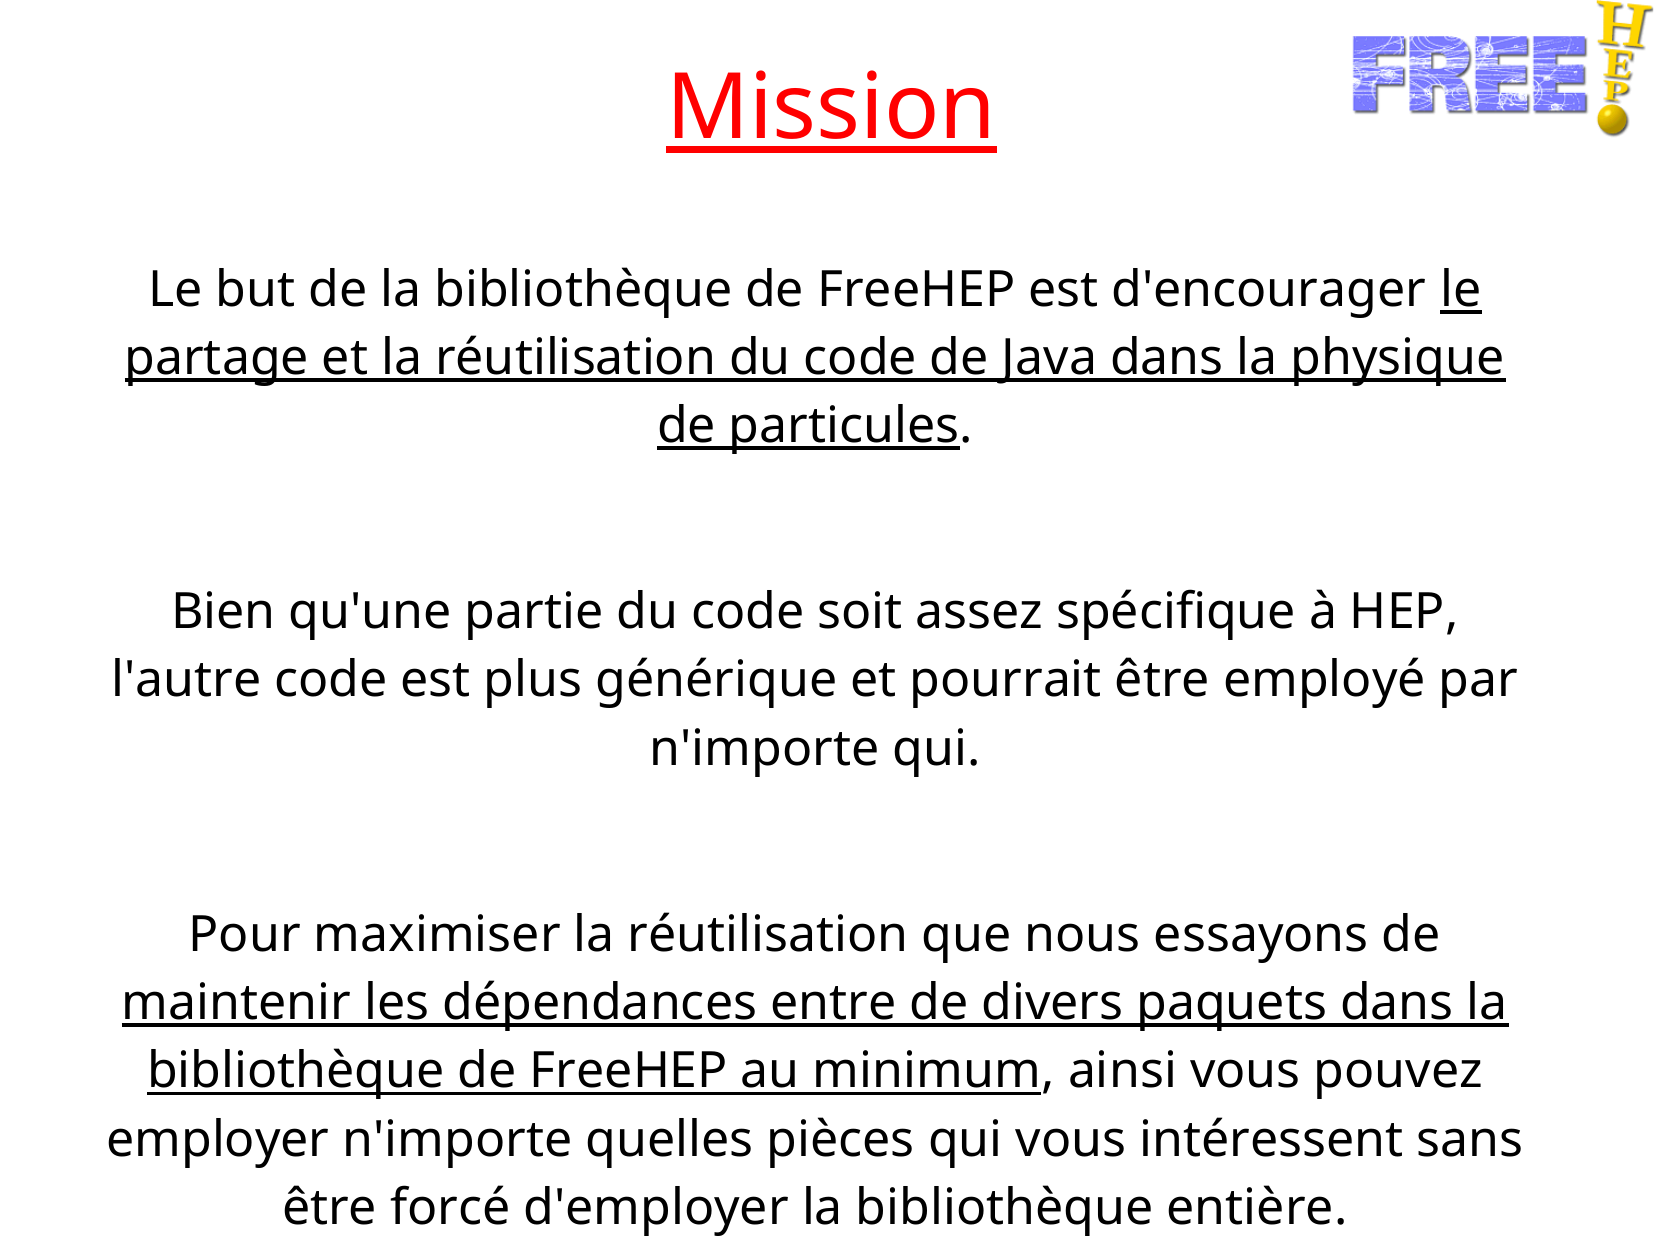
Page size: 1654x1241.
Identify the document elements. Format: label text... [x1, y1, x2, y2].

picture [1342, 0, 1654, 139]
title Mission [125, 0, 1538, 208]
text_box Le but de la bibliothèque de FreeHEP est d'encourager le partage et la réutilisation du code de Java dans la physique de particules. Bien qu'une partie du code soit assez spécifique à HEP, l'autre code est plus générique et pourrait être employé par n'importe qui. Pour maximiser la réutilisation que nous essayons de maintenir les dépendances entre de divers paquets dans la bibliothèque de FreeHEP au minimum, ainsi vous pouvez employer n'importe quelles pièces qui vous intéressent sans être forcé d'employer la bibliothèque entière. [100, 252, 1531, 1138]
